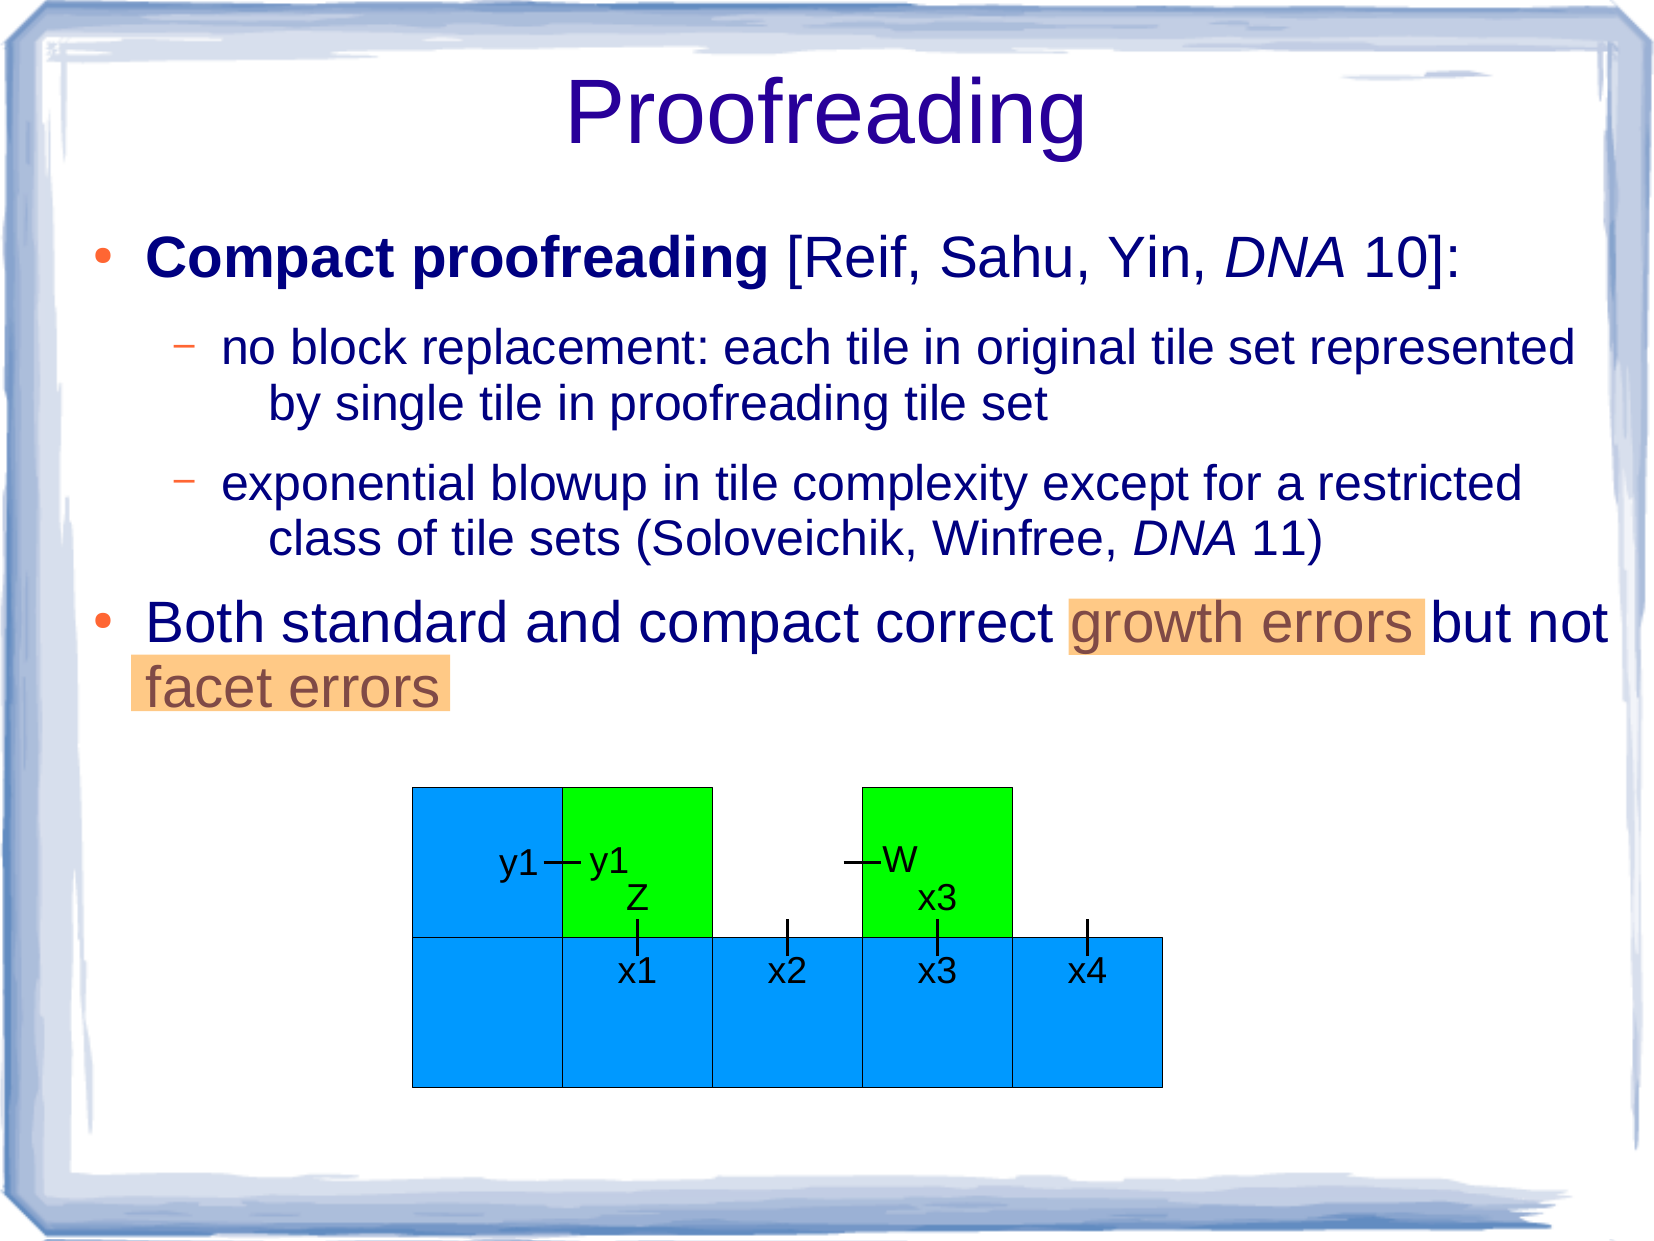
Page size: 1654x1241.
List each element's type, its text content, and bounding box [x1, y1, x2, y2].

text_box W [881, 838, 919, 882]
text_box [1068, 598, 1426, 655]
text_box [412, 864, 636, 1088]
text_box Z [618, 876, 657, 919]
text_box x2 [713, 937, 863, 1088]
list Compact proofreading [Reif, Sahu, Yin, DNA 10]: no block replacement: each tile in original tile set represented by single tile in proofreading tile set exponential blowup in tile complexity except for a restricted class of tile sets (Soloveichik, Winfree, DNA 11) Both standard and compact correct growth errors but not facet errors [75, 225, 1613, 730]
text_box x3 [863, 937, 1013, 1088]
text_box [563, 787, 713, 937]
picture [0, 0, 1654, 1241]
text_box x3 [900, 876, 976, 919]
text_box x1 [563, 937, 713, 1088]
text_box y1 [412, 787, 563, 937]
text_box y1 [581, 839, 638, 882]
text_box [131, 654, 451, 712]
title Proofreading [82, 8, 1571, 216]
text_box x4 [1013, 937, 1163, 1088]
text_box [862, 787, 1013, 937]
